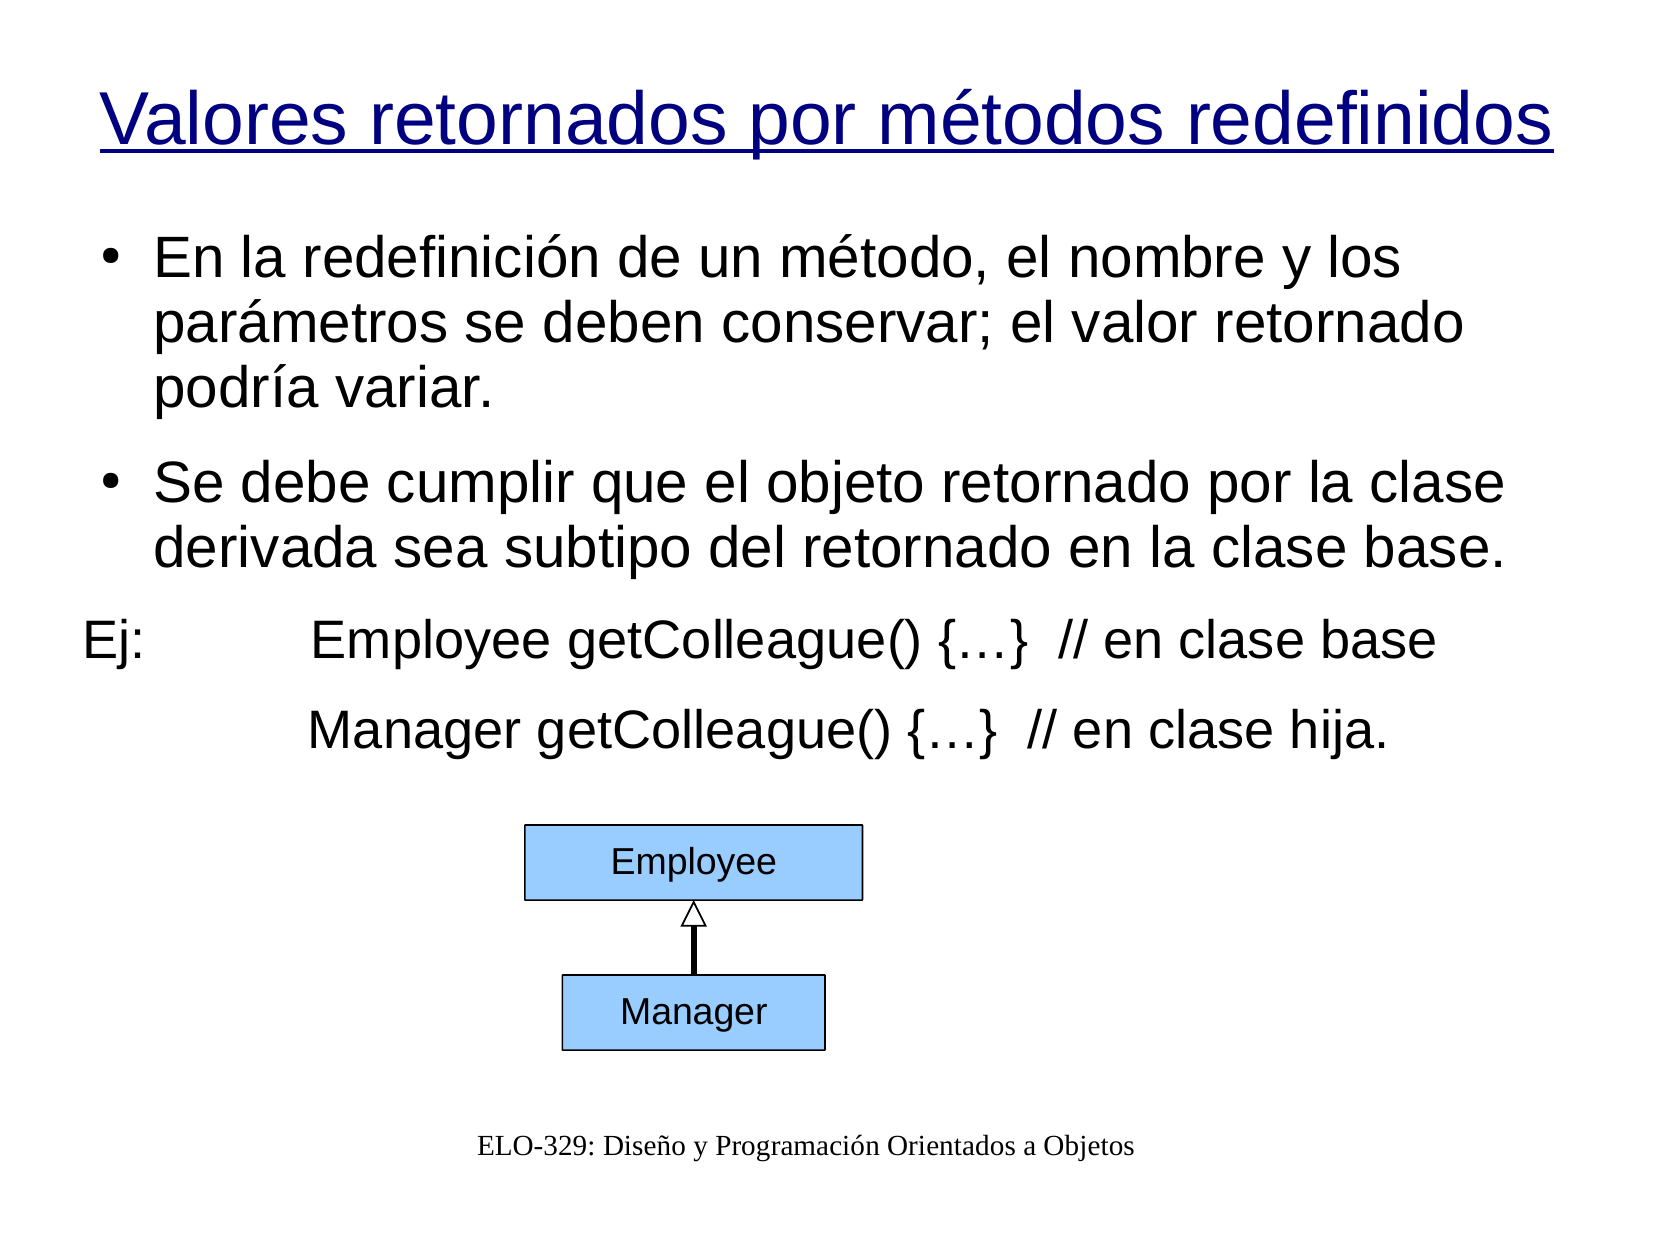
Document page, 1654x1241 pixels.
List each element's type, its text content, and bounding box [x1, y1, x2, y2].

title Valores retornados por métodos redefinidos [82, 49, 1571, 188]
text_box Employee [524, 825, 863, 901]
list En la redefinición de un método, el nombre y los parámetros se deben conservar; el valor retornado podría variar. Se debe cumplir que el objeto retornado por la clase derivada sea subtipo del retornado en la clase base. Ej: Employee getColleague() {…} // en clase base Manager getColleague() {…} // en clase hija. [82, 225, 1571, 1126]
text_box Manager [562, 975, 826, 1051]
